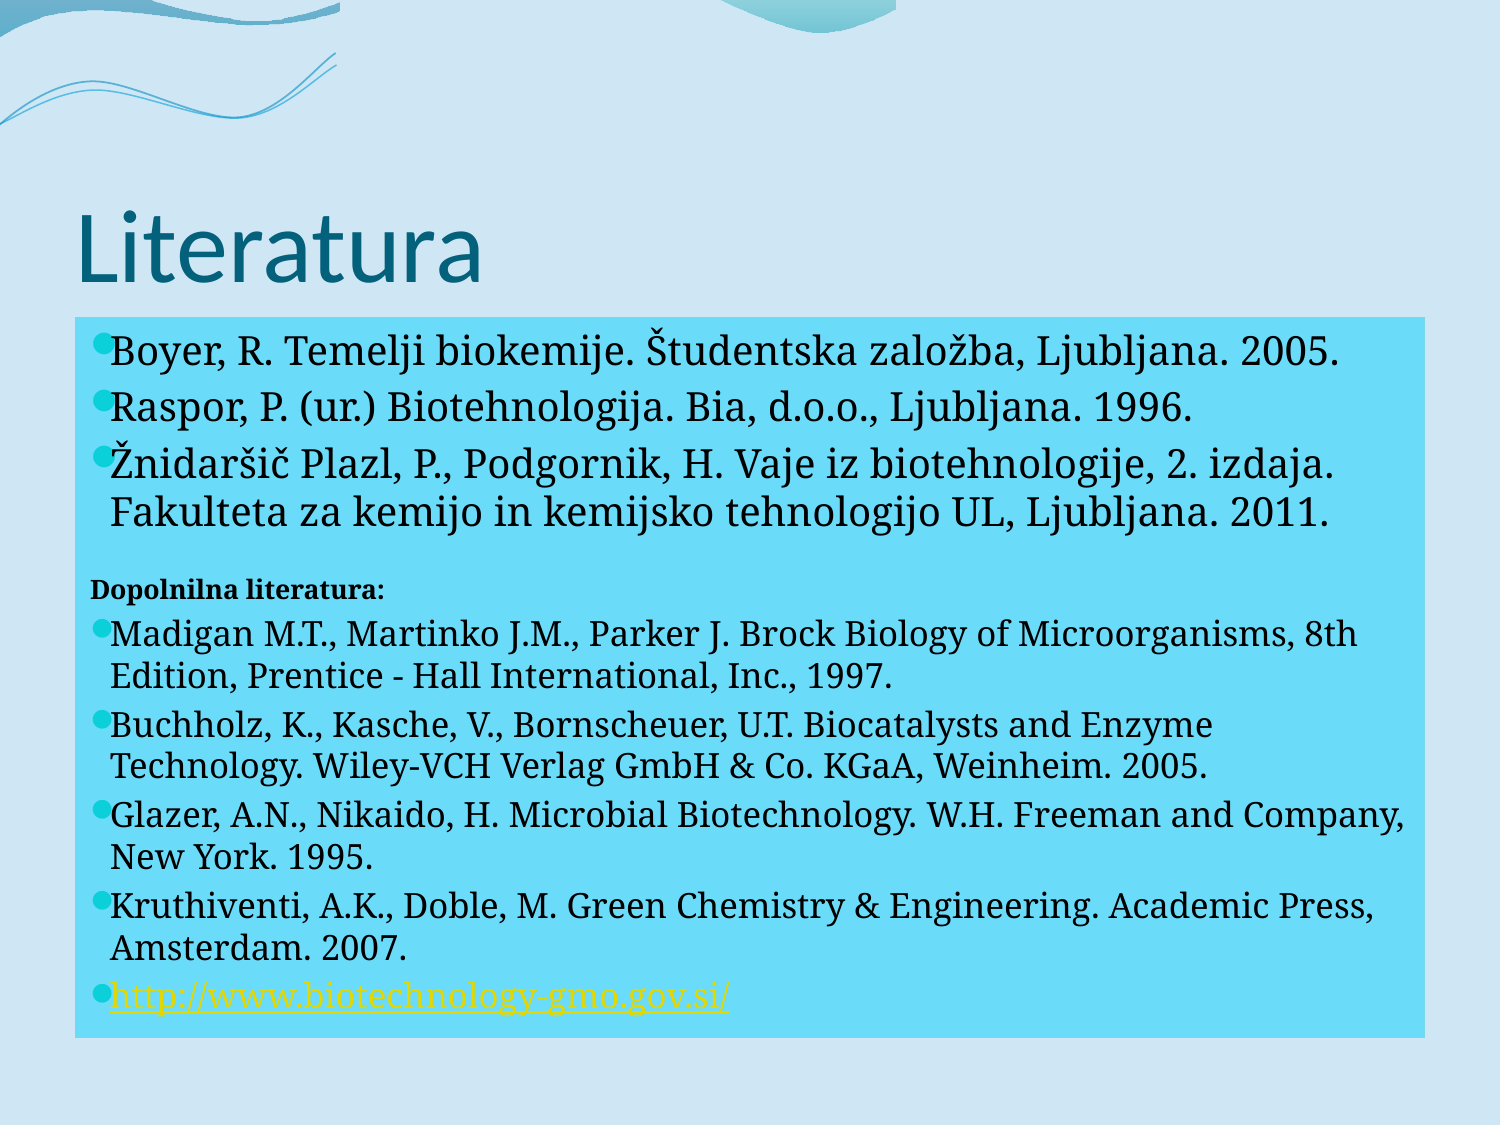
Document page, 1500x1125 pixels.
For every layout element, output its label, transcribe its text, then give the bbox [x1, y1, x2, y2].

title Literatura [75, 115, 1425, 304]
list Boyer, R. Temelji biokemije. Študentska založba, Ljubljana. 2005. Raspor, P. (ur.) Biotehnologija. Bia, d.o.o., Ljubljana. 1996. Žnidaršič Plazl, P., Podgornik, H. Vaje iz biotehnologije, 2. izdaja. Fakulteta za kemijo in kemijsko tehnologijo UL, Ljubljana. 2011. Dopolnilna literatura: Madigan M.T., Martinko J.M., Parker J. Brock Biology of Microorganisms, 8th Edition, Prentice - Hall International, Inc., 1997. Buchholz, K., Kasche, V., Bornscheuer, U.T. Biocatalysts and Enzyme Technology. Wiley-VCH Verlag GmbH & Co. KGaA, Weinheim. 2005. Glazer, A.N., Nikaido, H. Microbial Biotechnology. W.H. Freeman and Company, New York. 1995. Kruthiventi, A.K., Doble, M. Green Chemistry & Engineering. Academic Press, Amsterdam. 2007. http://www.biotechnology-gmo.gov.si/ [75, 317, 1425, 1038]
